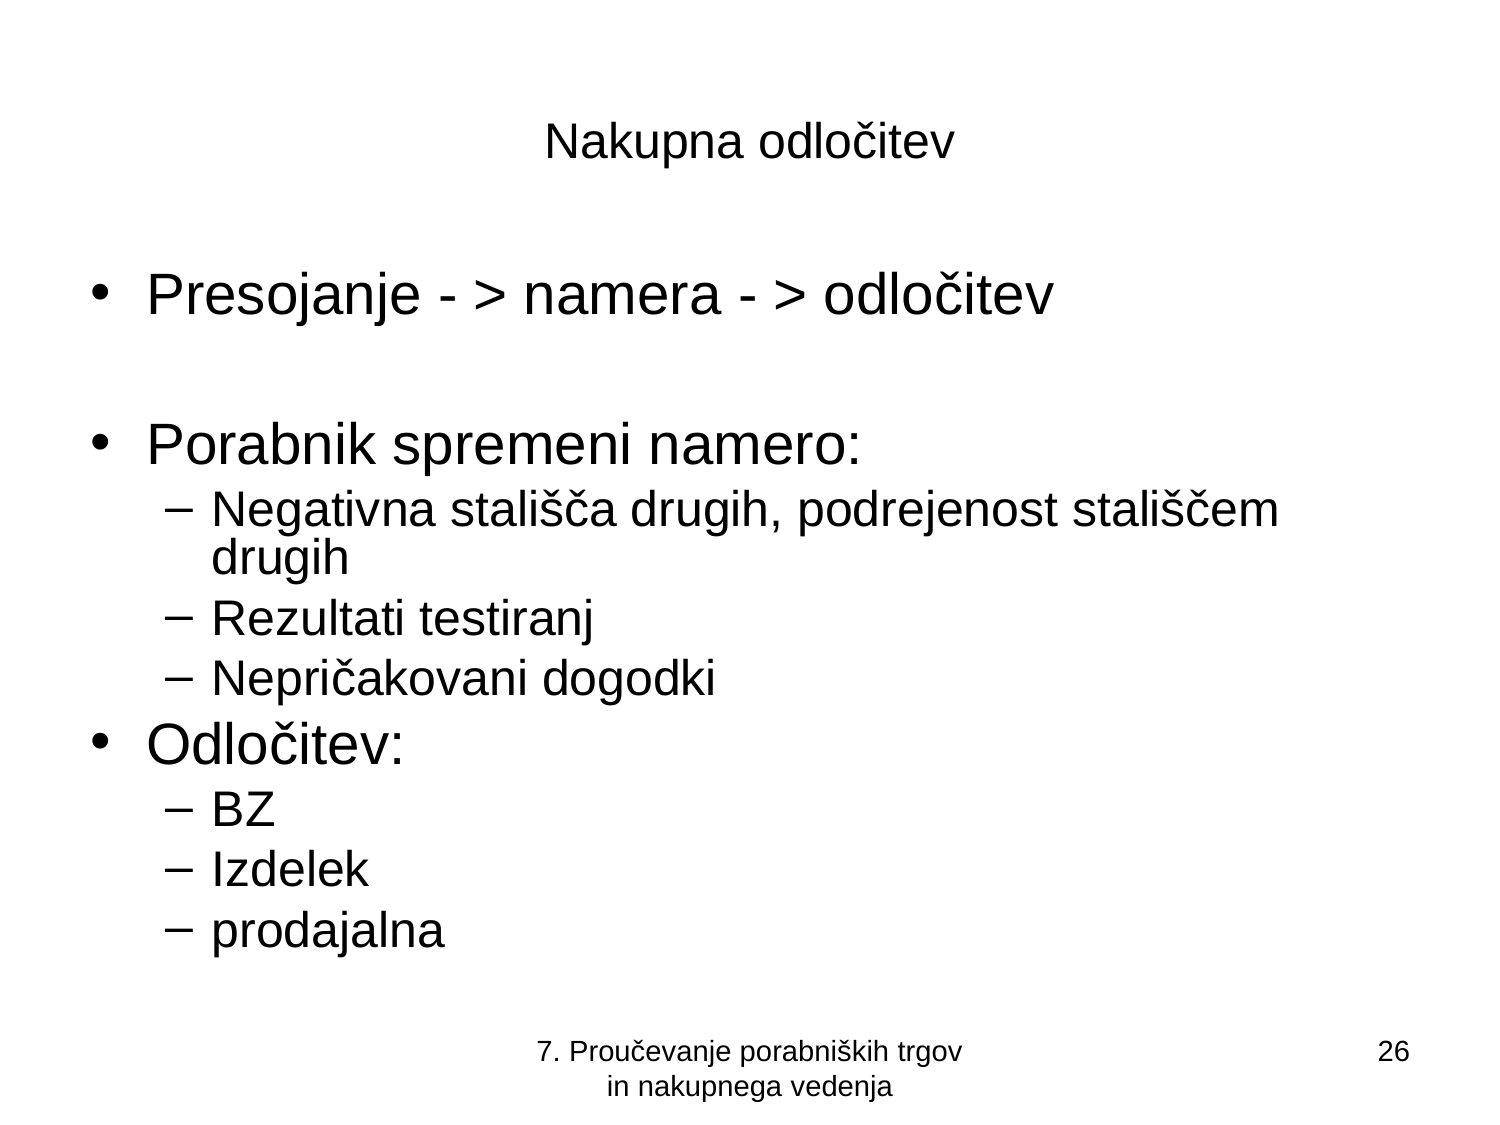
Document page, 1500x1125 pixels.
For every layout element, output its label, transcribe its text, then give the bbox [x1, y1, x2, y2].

text_box <number> [1074, 1024, 1426, 1103]
list Presojanje - > namera - > odločitev Porabnik spremeni namero: Negativna stališča drugih, podrejenost stališčem drugih Rezultati testiranj Nepričakovani dogodki Odločitev: BZ Izdelek prodajalna [75, 262, 1426, 1006]
text_box 7. Proučevanje porabniških trgov in nakupnega vedenja [512, 1024, 988, 1103]
title Nakupna odločitev [75, 45, 1426, 233]
